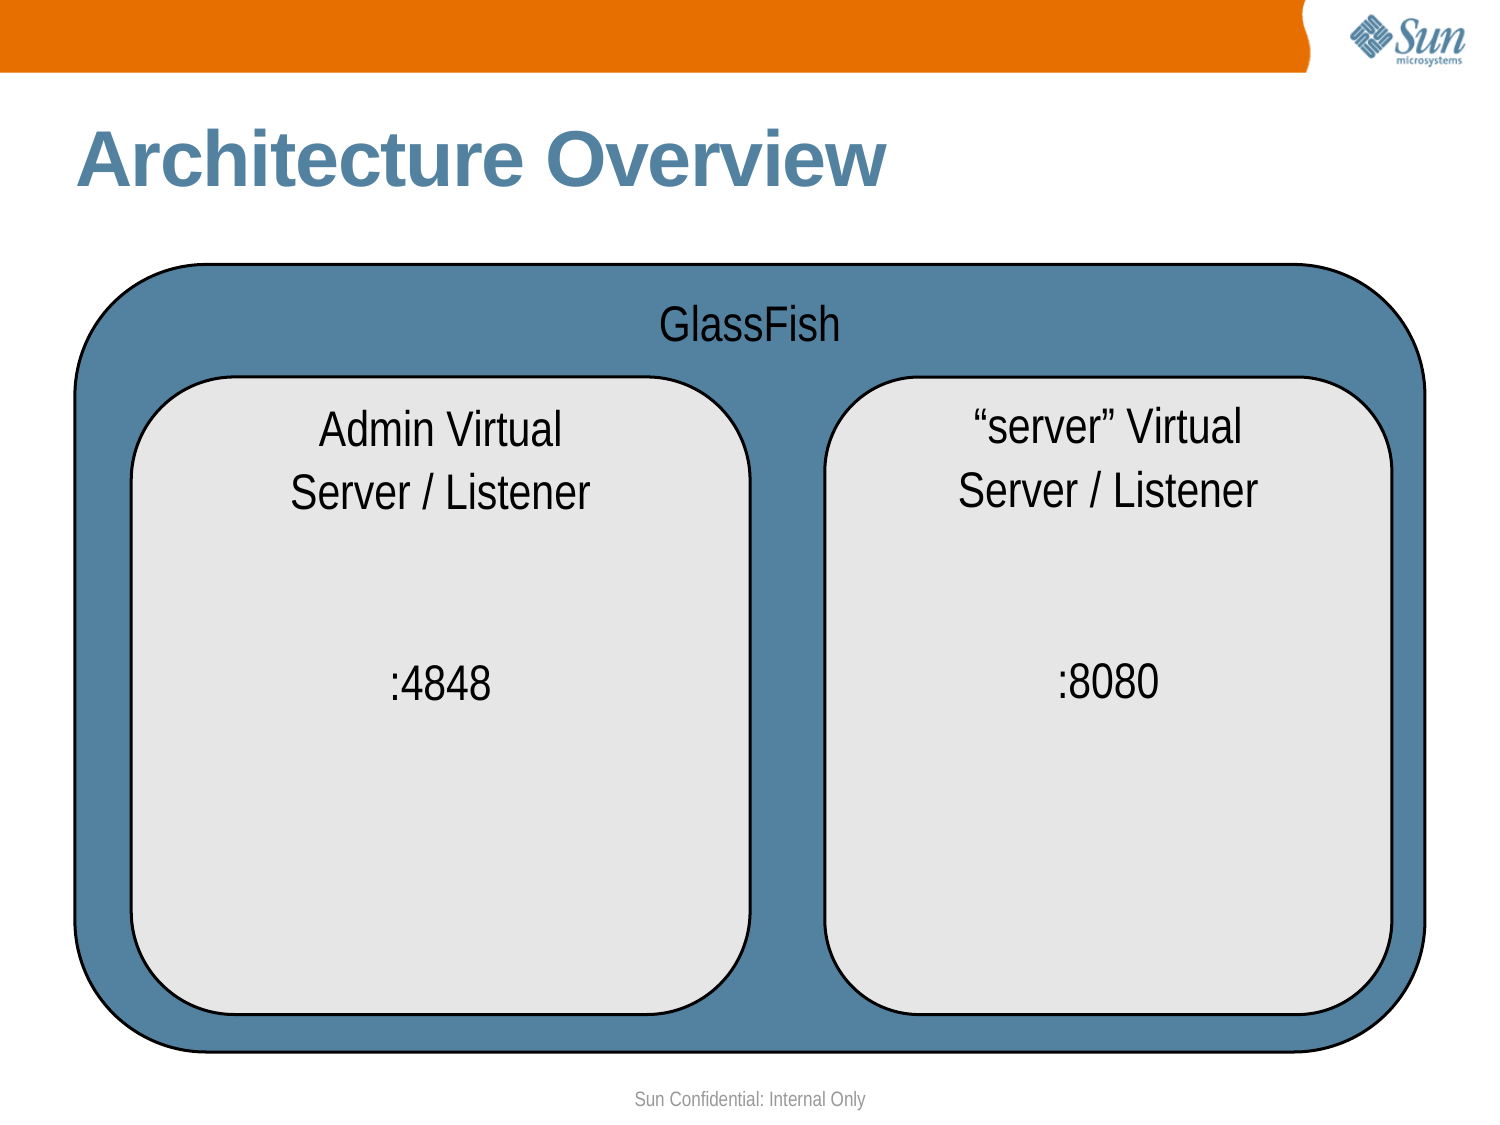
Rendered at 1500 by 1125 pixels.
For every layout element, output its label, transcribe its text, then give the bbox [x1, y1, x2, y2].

picture [0, 0, 1500, 75]
text_box GlassFish [74, 264, 1425, 1053]
text_box “server” Virtual Server / Listener :8080 [824, 377, 1392, 1015]
text_box Admin Virtual Server / Listener :4848 [131, 376, 751, 1015]
title Architecture Overview [75, 122, 1438, 227]
